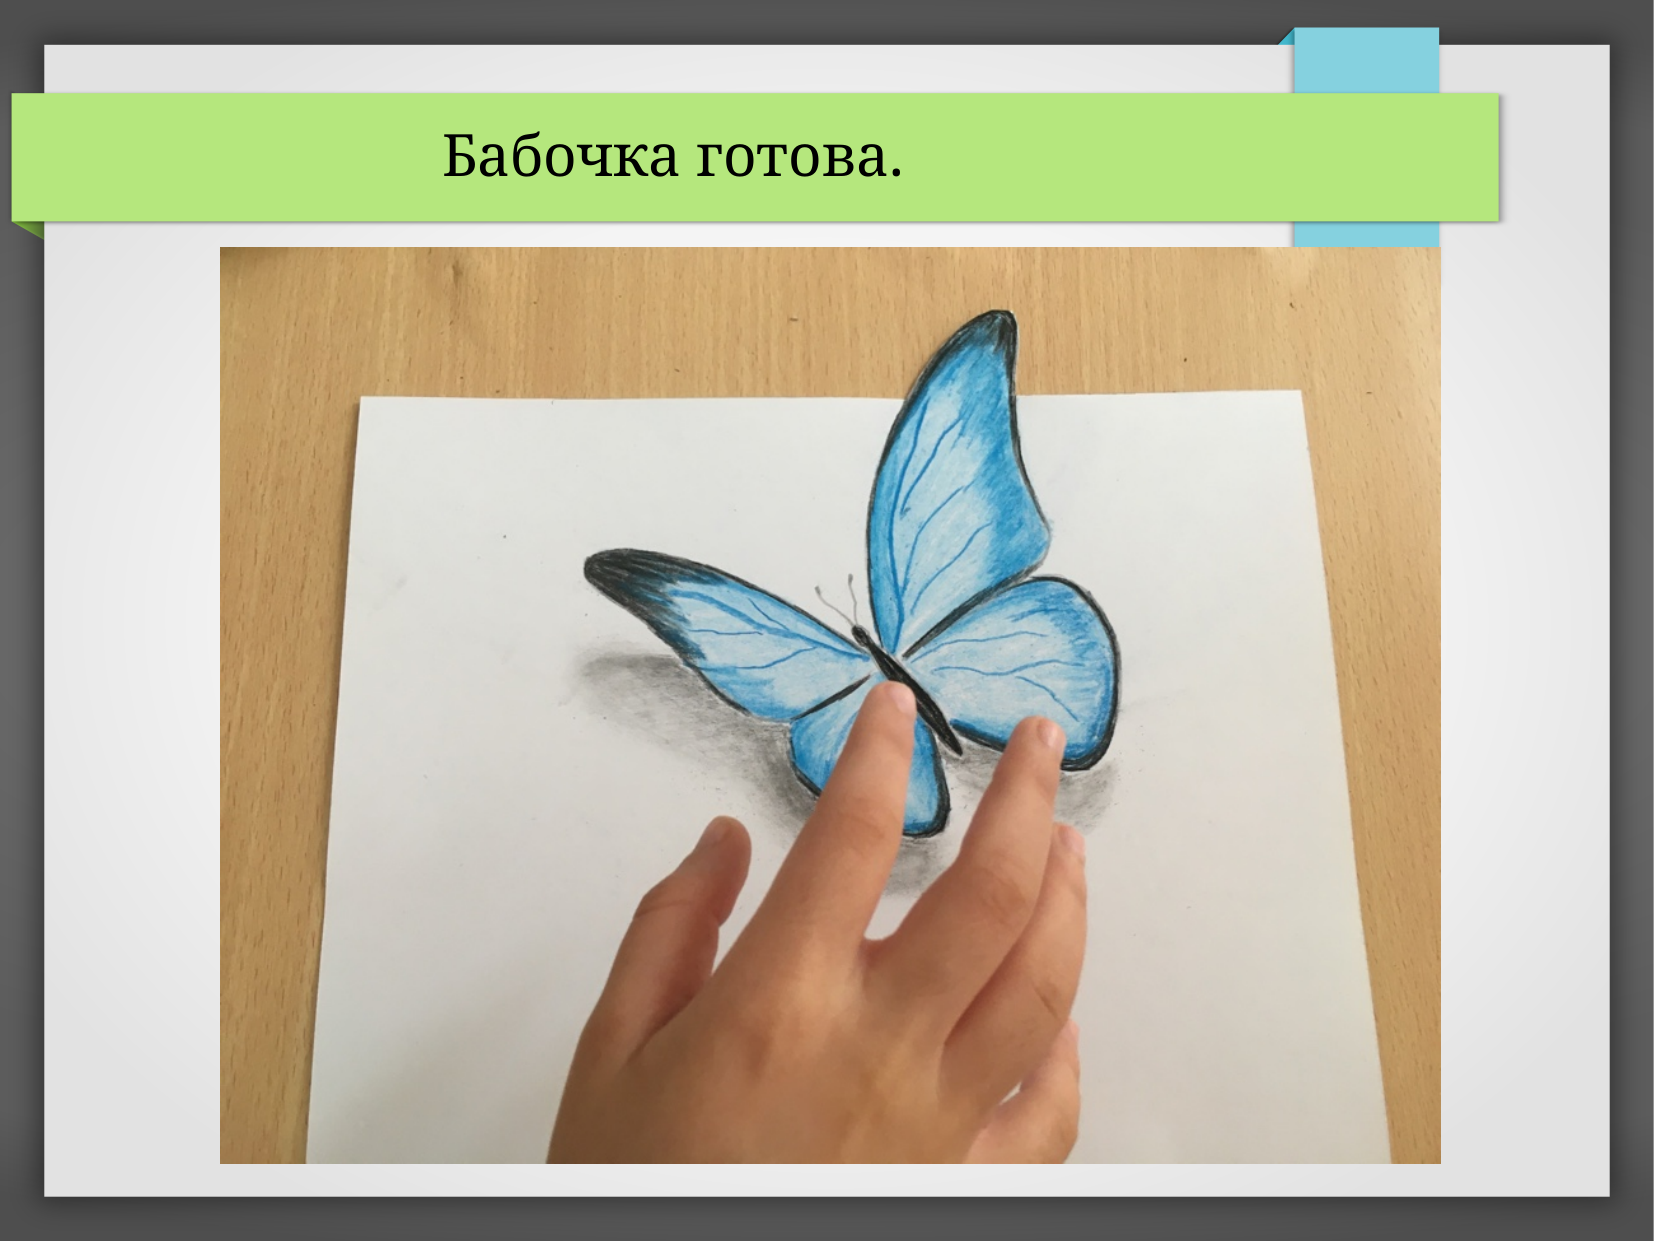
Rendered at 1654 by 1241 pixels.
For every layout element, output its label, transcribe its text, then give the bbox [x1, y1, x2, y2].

title Бабочка готова. [82, 94, 1264, 213]
picture [0, 0, 1654, 1241]
